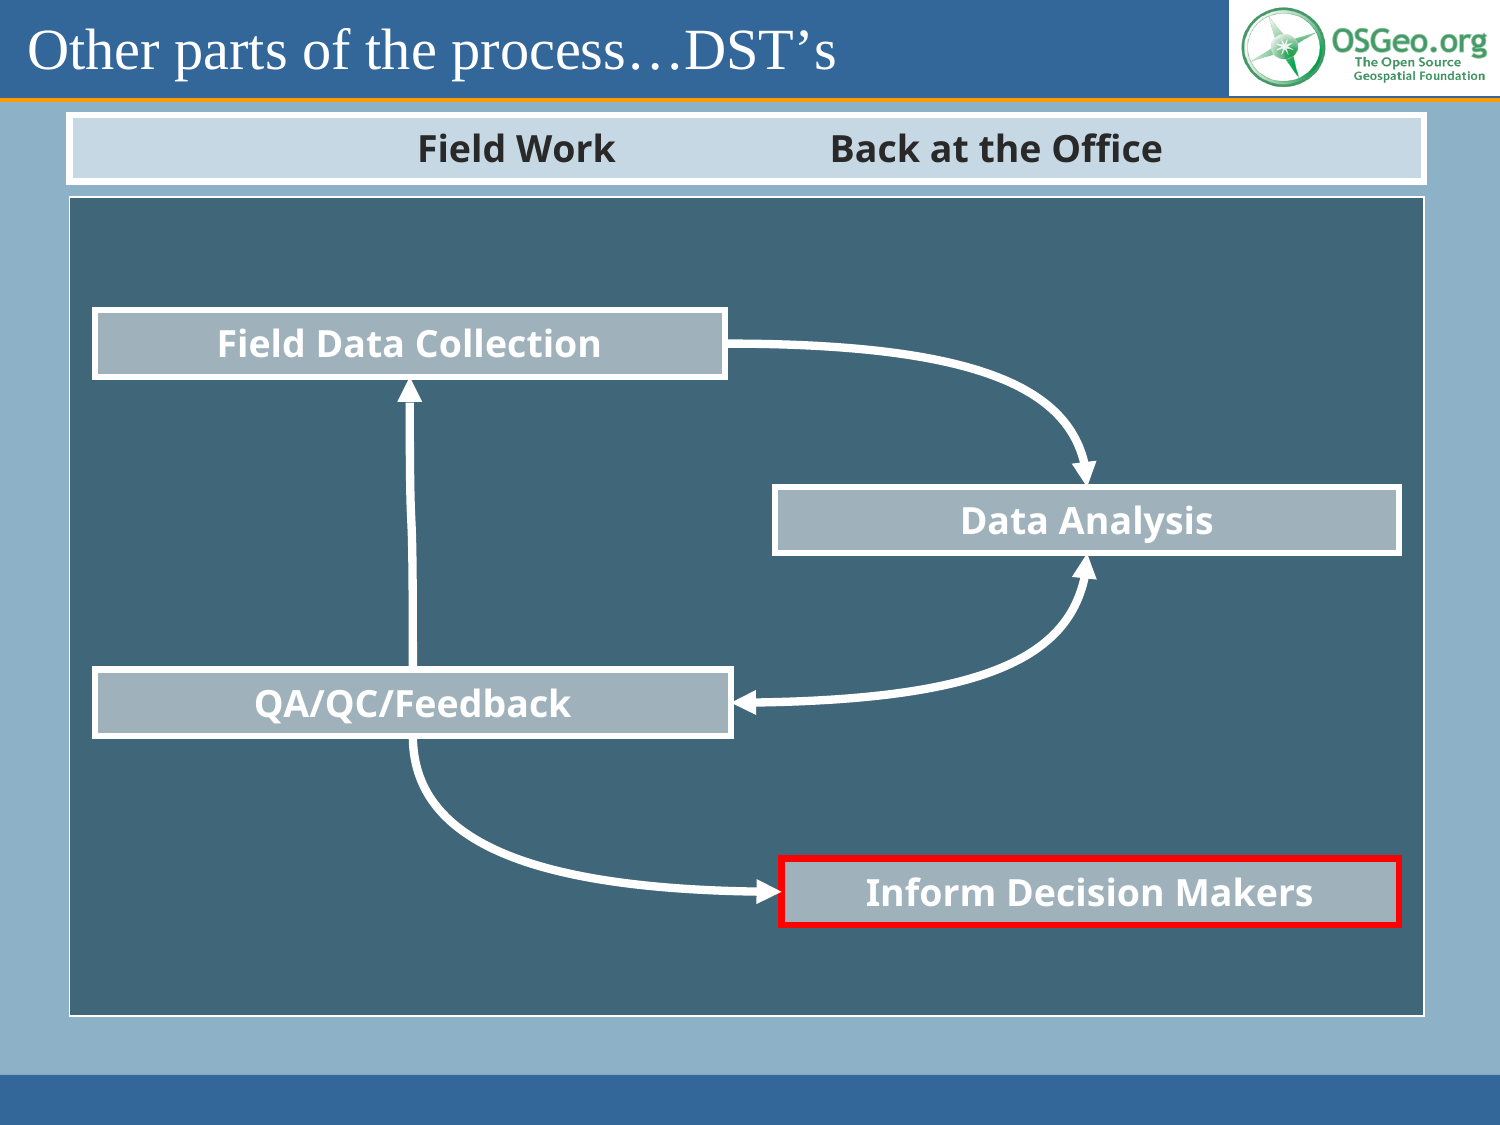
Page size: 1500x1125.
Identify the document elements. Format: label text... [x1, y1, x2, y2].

text_box QA/QC/Feedback [94, 669, 731, 736]
text_box Field Data Collection [94, 310, 725, 377]
text_box [69, 197, 1425, 1017]
picture [1228, 0, 1500, 97]
text_box Field Work Back at the Office [69, 115, 1425, 182]
text_box Data Analysis [775, 486, 1399, 554]
text_box Inform Decision Makers [781, 858, 1399, 925]
title Other parts of the process…DST’s [12, 0, 1091, 100]
